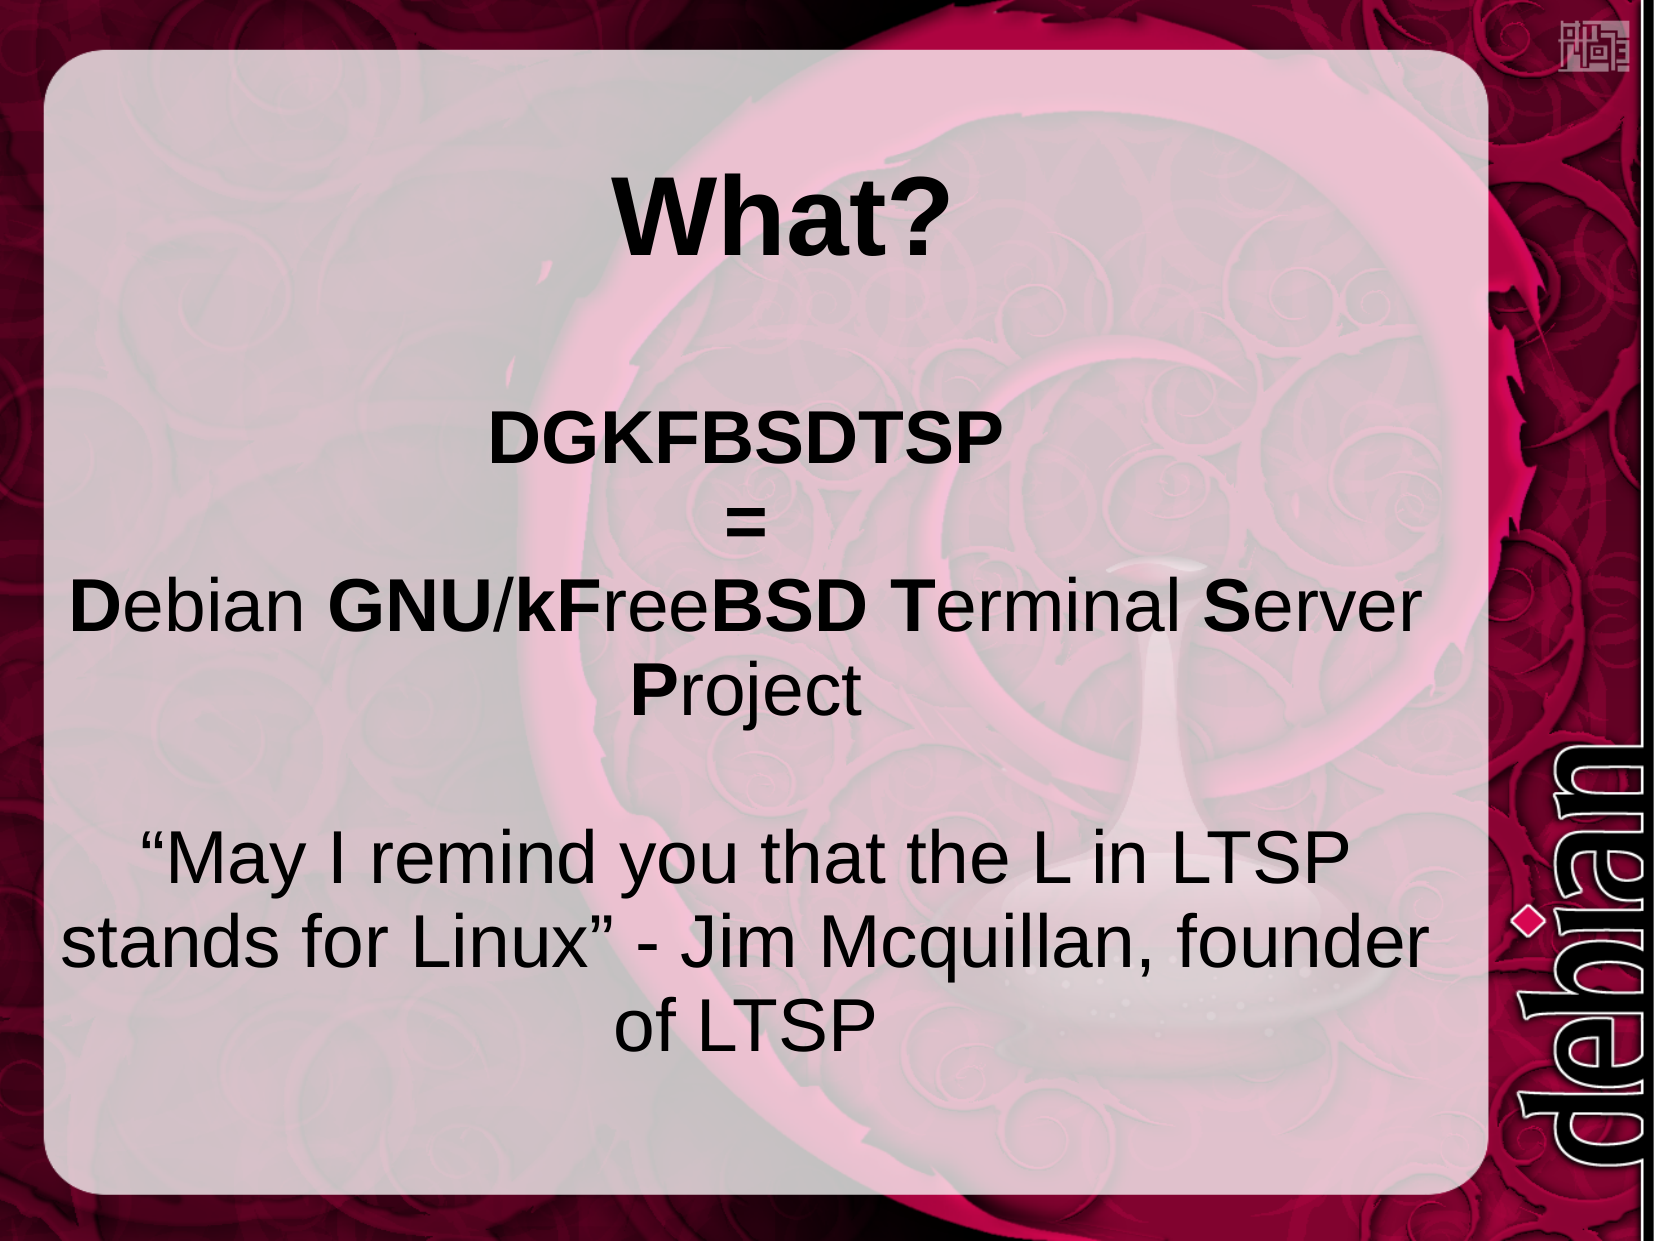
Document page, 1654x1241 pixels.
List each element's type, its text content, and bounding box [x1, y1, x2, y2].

title What? [75, 112, 1493, 320]
picture [0, 0, 1654, 1241]
subtitle DGKFBSDTSP = Debian GNU/kFreeBSD Terminal Server Project “May I remind you that the L in LTSP stands for Linux” - Jim Mcquillan, founder of LTSP [37, 347, 1455, 1201]
